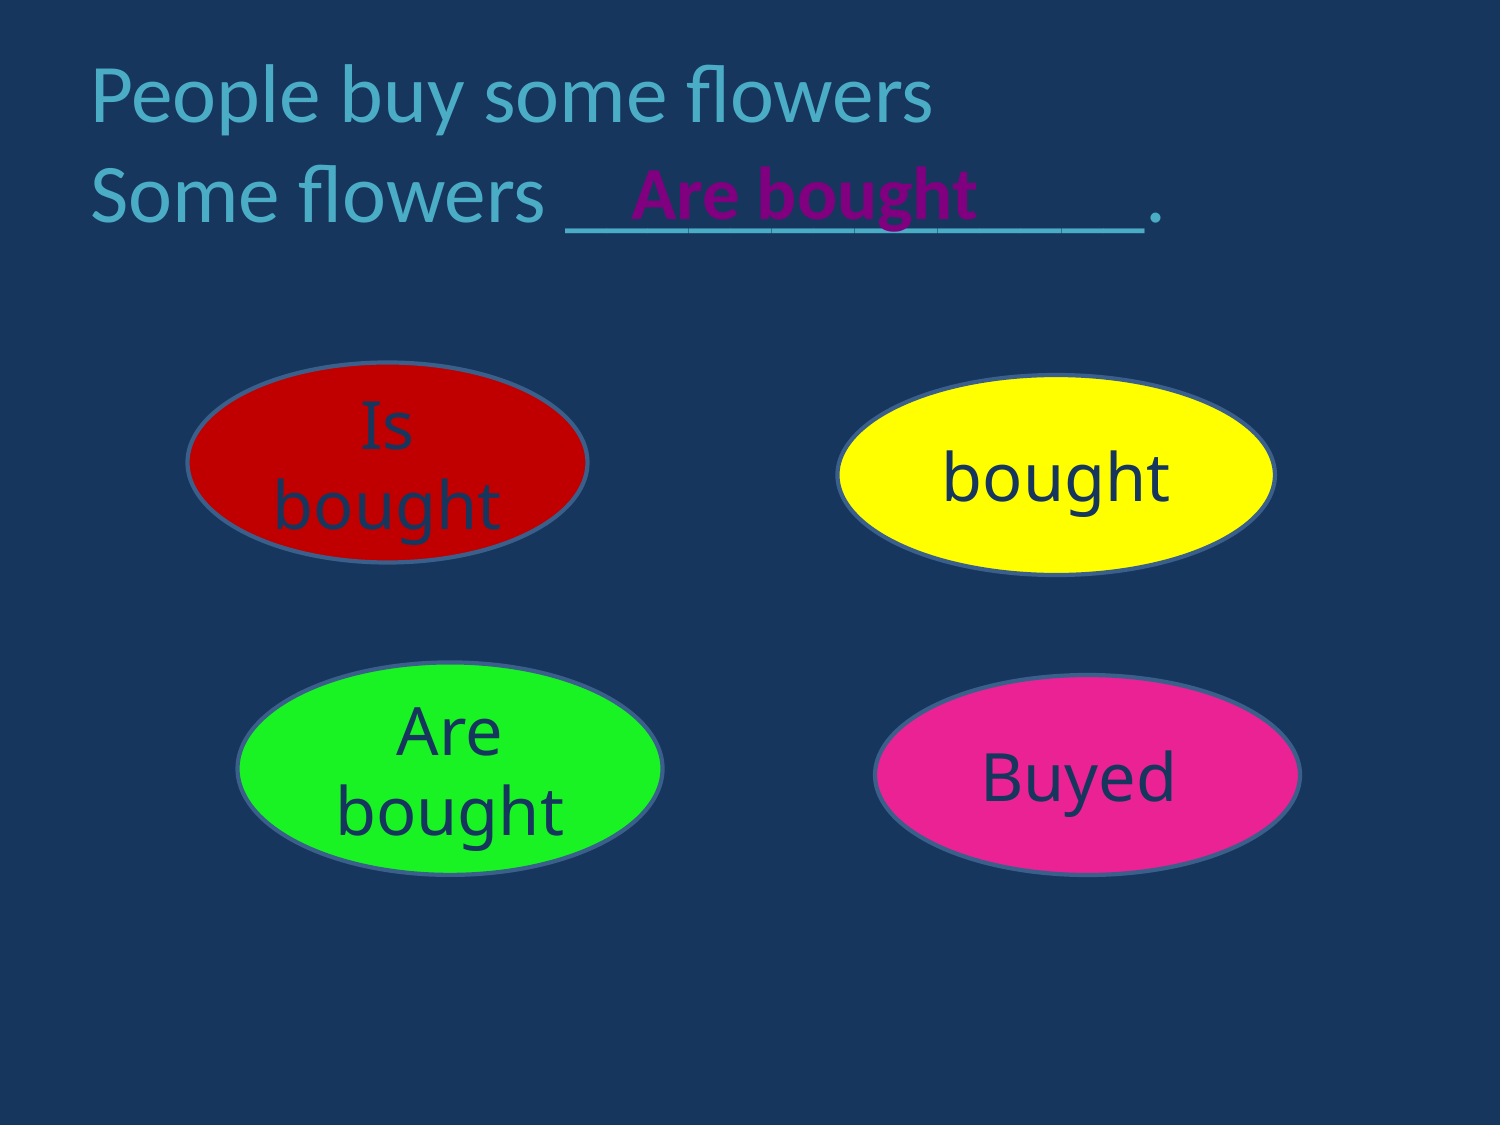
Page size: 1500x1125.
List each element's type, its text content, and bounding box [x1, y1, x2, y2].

text_box Buyed [875, 675, 1301, 876]
title People buy some flowers Some flowers ______________. [75, 45, 1425, 233]
text_box bought [837, 375, 1275, 576]
text_box Are bought [616, 137, 994, 243]
text_box Are bought [237, 662, 663, 875]
text_box Is bought [187, 362, 588, 563]
